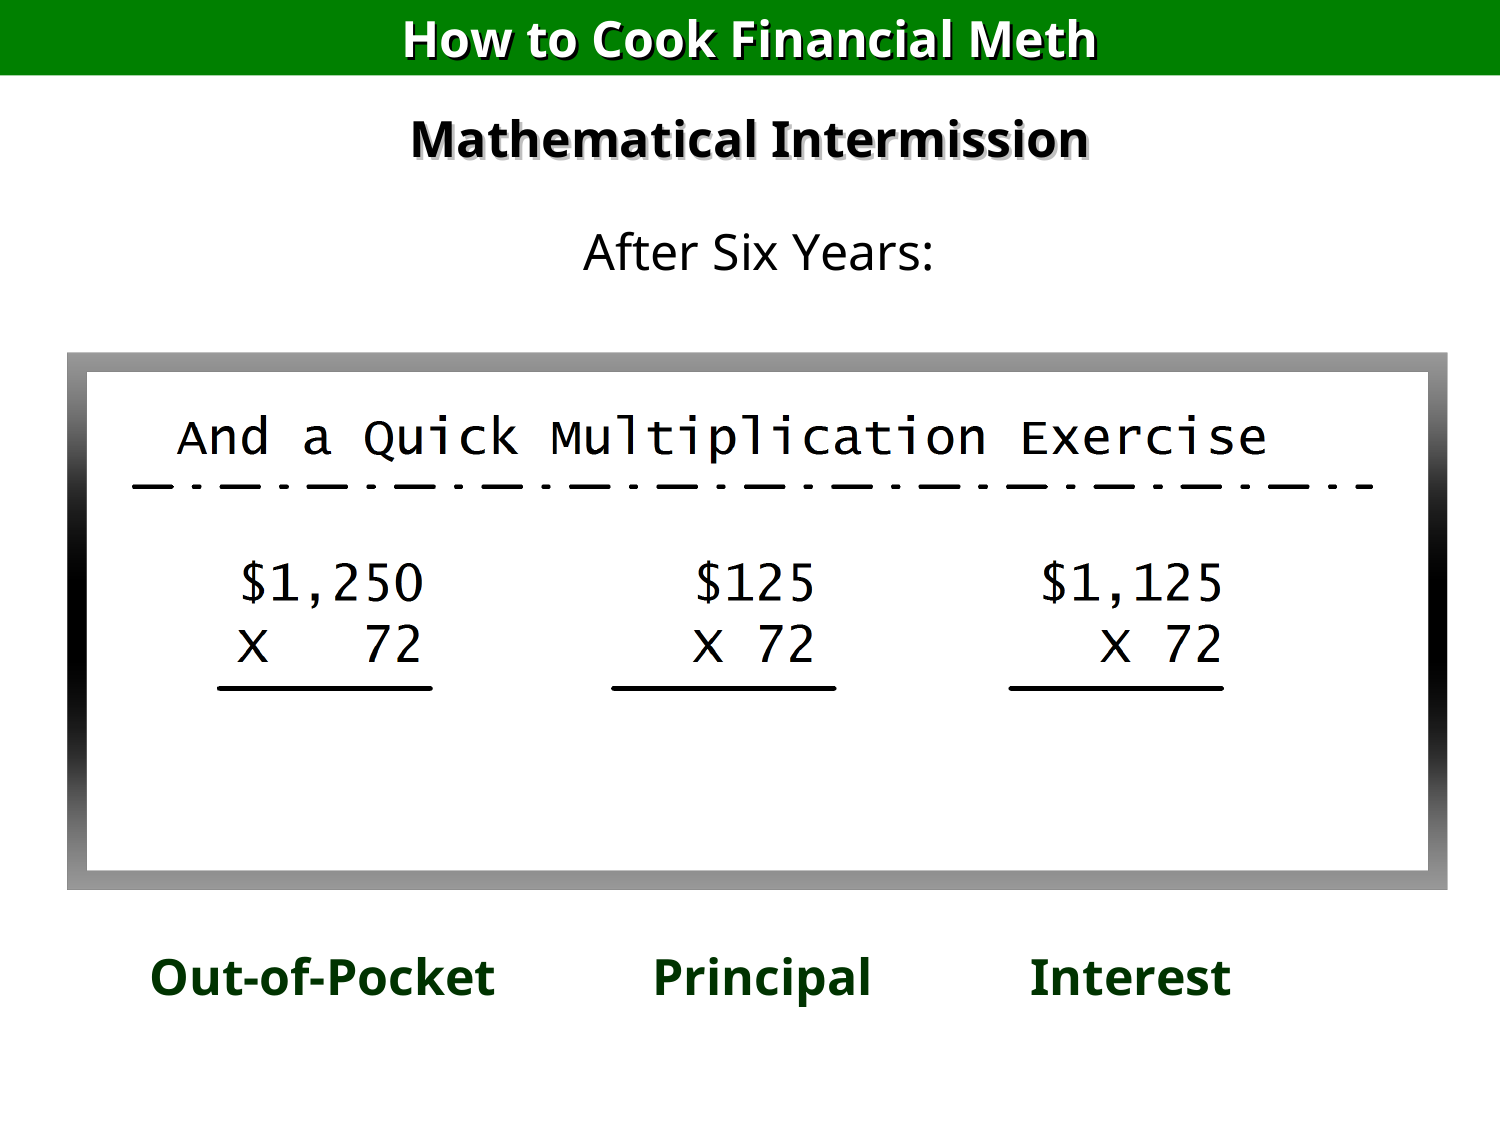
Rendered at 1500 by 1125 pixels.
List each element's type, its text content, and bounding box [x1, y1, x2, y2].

text_box How to Cook Financial Meth [0, 0, 1500, 76]
title Mathematical Intermission [112, 99, 1388, 176]
text_box Out-of-Pocket Principal Interest [37, 937, 1463, 1013]
text_box After Six Years: [37, 212, 1463, 288]
picture [62, 349, 1450, 894]
